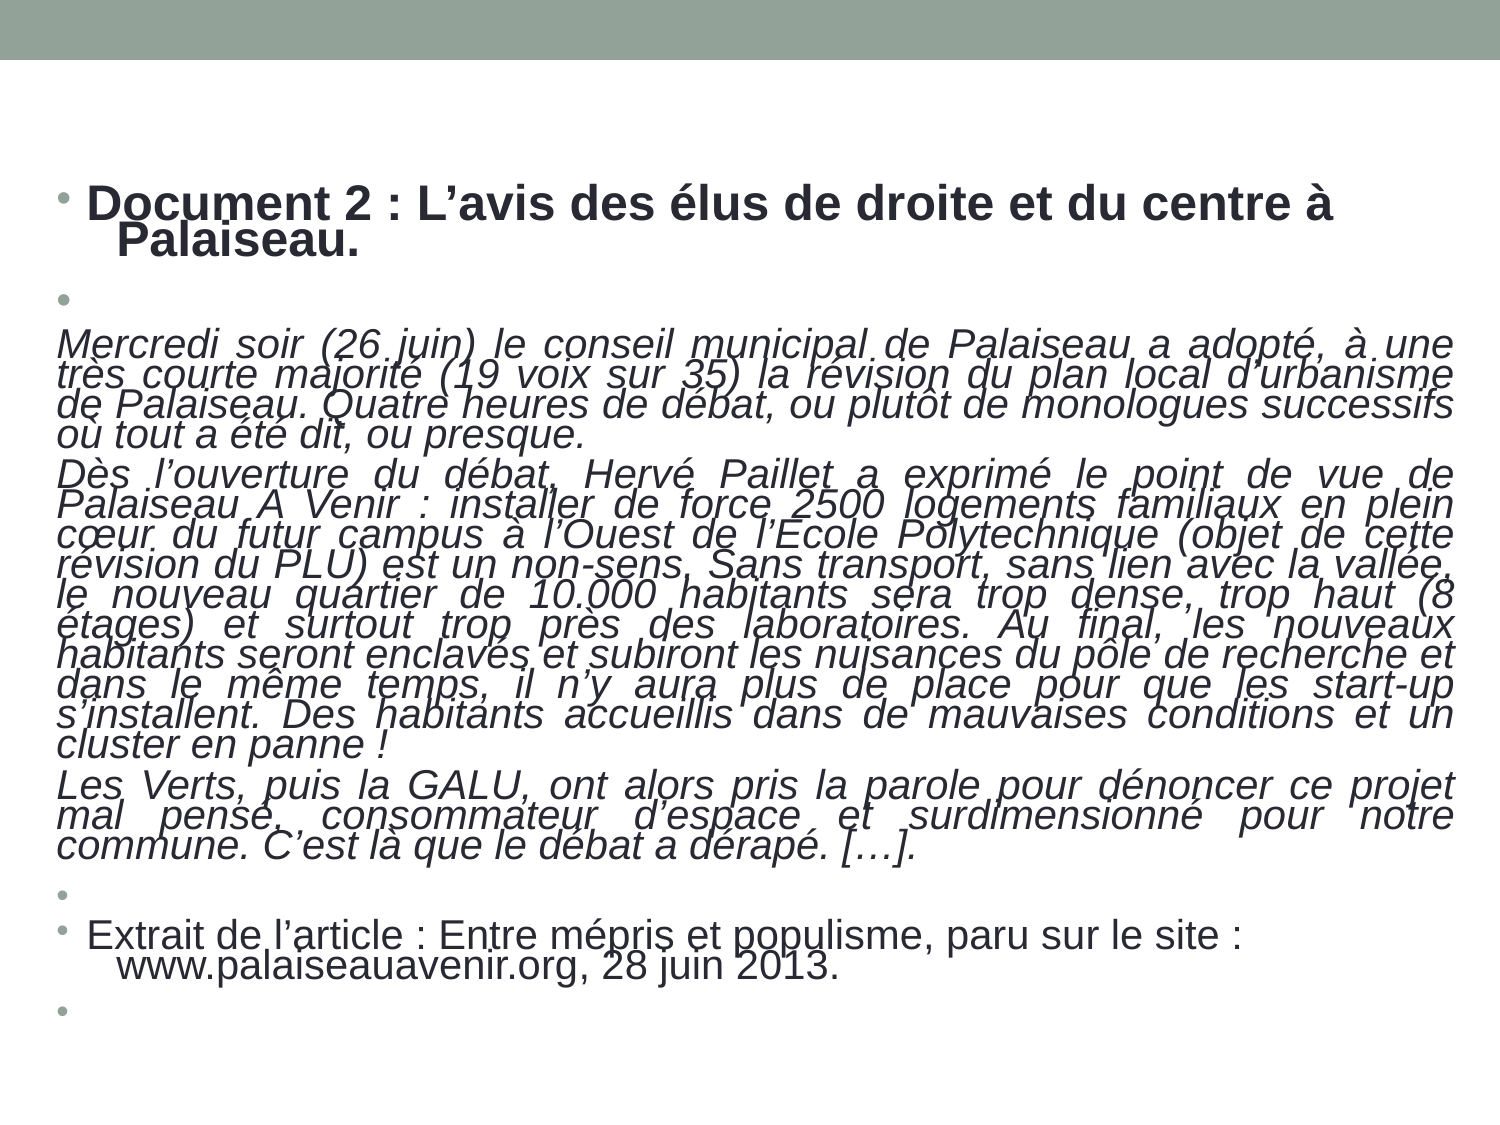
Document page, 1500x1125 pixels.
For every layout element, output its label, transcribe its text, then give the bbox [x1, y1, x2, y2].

list Document 2 : L’avis des élus de droite et du centre à Palaiseau. Mercredi soir (26 juin) le conseil municipal de Palaiseau a adopté, à une très courte majorité (19 voix sur 35) la révision du plan local d’urbanisme de Palaiseau. Quatre heures de débat, ou plutôt de monologues successifs où tout a été dit, ou presque. Dès l’ouverture du débat, Hervé Paillet a exprimé le point de vue de Palaiseau A Venir : installer de force 2500 logements familiaux en plein cœur du futur campus à l’Ouest de l’Ecole Polytechnique (objet de cette révision du PLU) est un non-sens. Sans transport, sans lien avec la vallée, le nouveau quartier de 10.000 habitants sera trop dense, trop haut (8 étages) et surtout trop près des laboratoires. Au final, les nouveaux habitants seront enclavés et subiront les nuisances du pôle de recherche et dans le même temps, il n’y aura plus de place pour que les start-up s’installent. Des habitants accueillis dans de mauvaises conditions et un cluster en panne ! Les Verts, puis la GALU, ont alors pris la parole pour dénoncer ce projet mal pensé, consommateur d’espace et surdimensionné pour notre commune. C’est là que le débat a dérapé. […]. Extrait de l’article : Entre mépris et populisme, paru sur le site : www.palaiseauavenir.org, 28 juin 2013. [41, 184, 1471, 1063]
